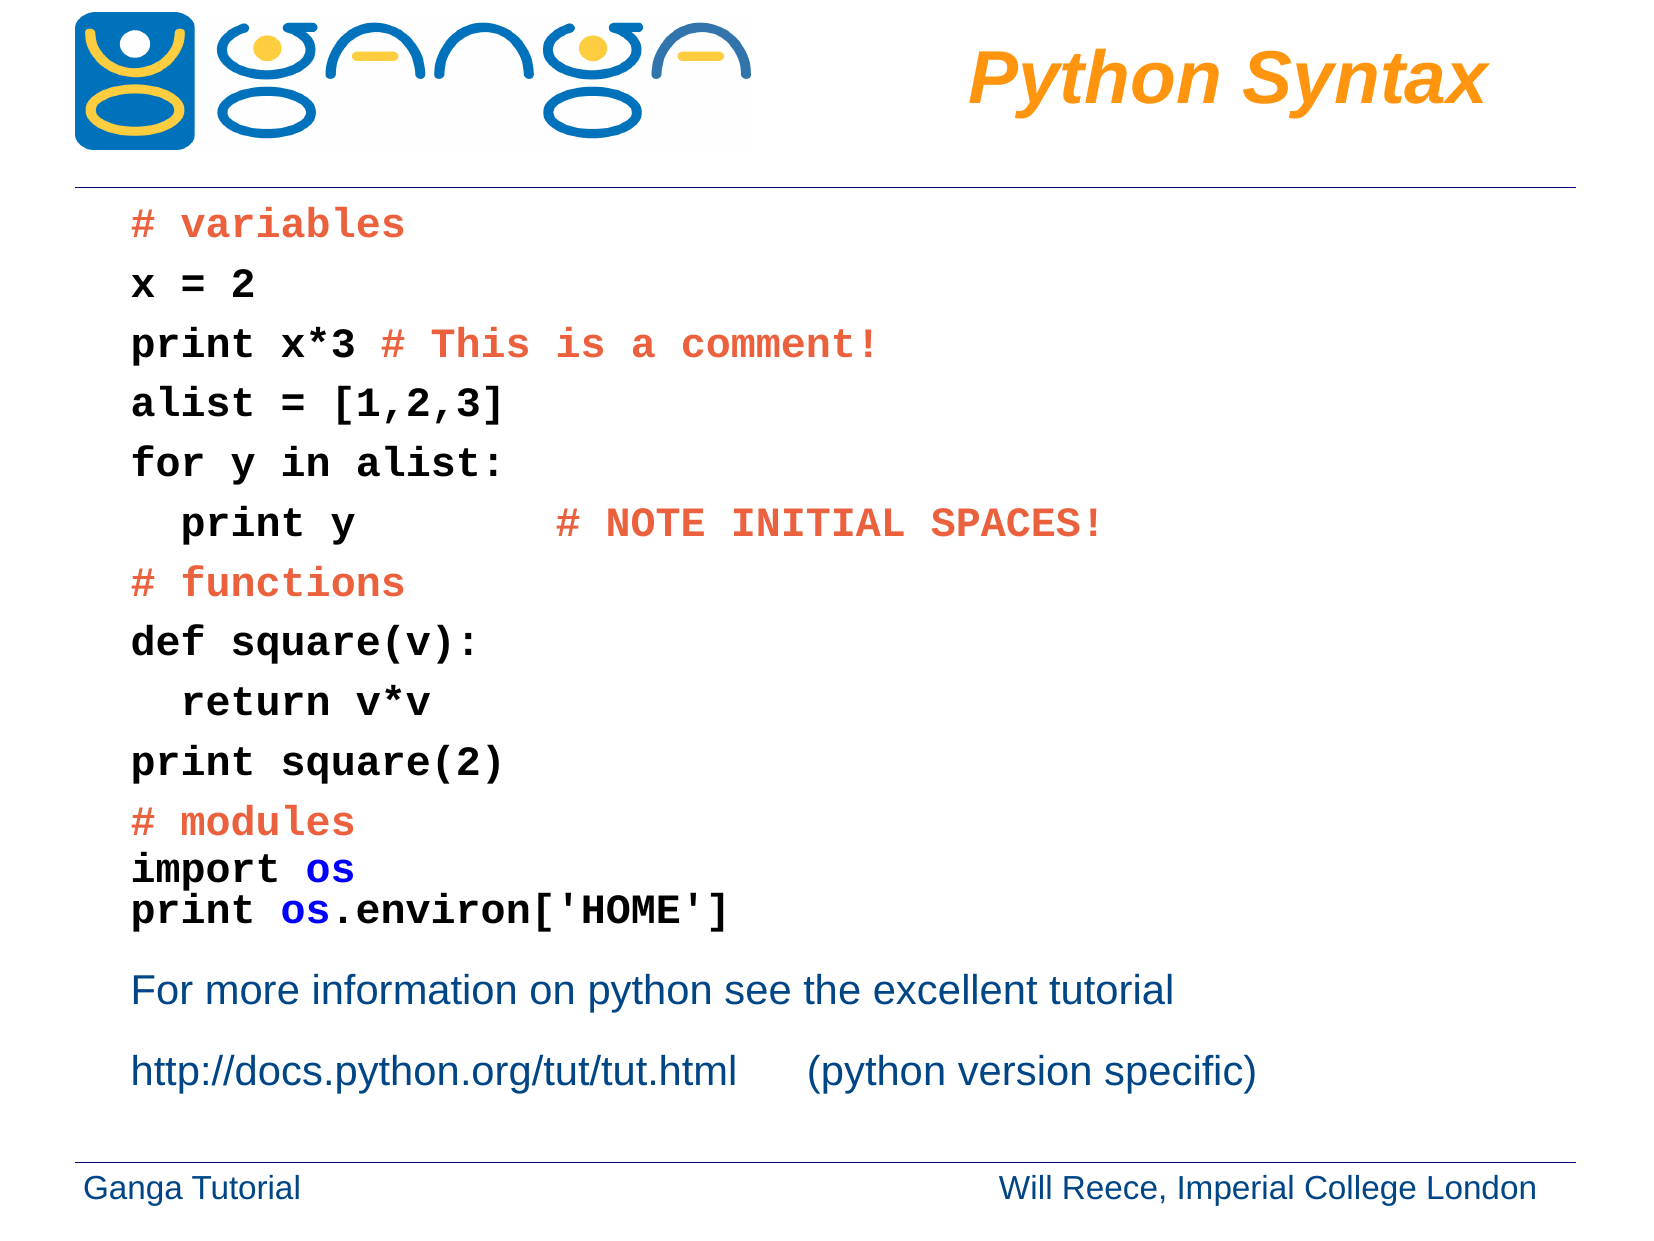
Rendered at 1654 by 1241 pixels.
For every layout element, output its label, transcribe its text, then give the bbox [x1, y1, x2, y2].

text_box Ganga Tutorial [68, 1162, 317, 1215]
text_box Will Reece, Imperial College London [984, 1163, 1553, 1215]
title Python Syntax [823, 35, 1635, 120]
picture [75, 12, 751, 151]
list # variables x = 2 print x*3 # This is a comment! alist = [1,2,3] for y in alist: print y # NOTE INITIAL SPACES! # functions def square(v): return v*v print square(2) # modules import os print os.environ['HOME'] For more information on python see the excellent tutorial http://docs.python.org/tut/tut.html (python version specific) [76, 202, 1613, 1151]
